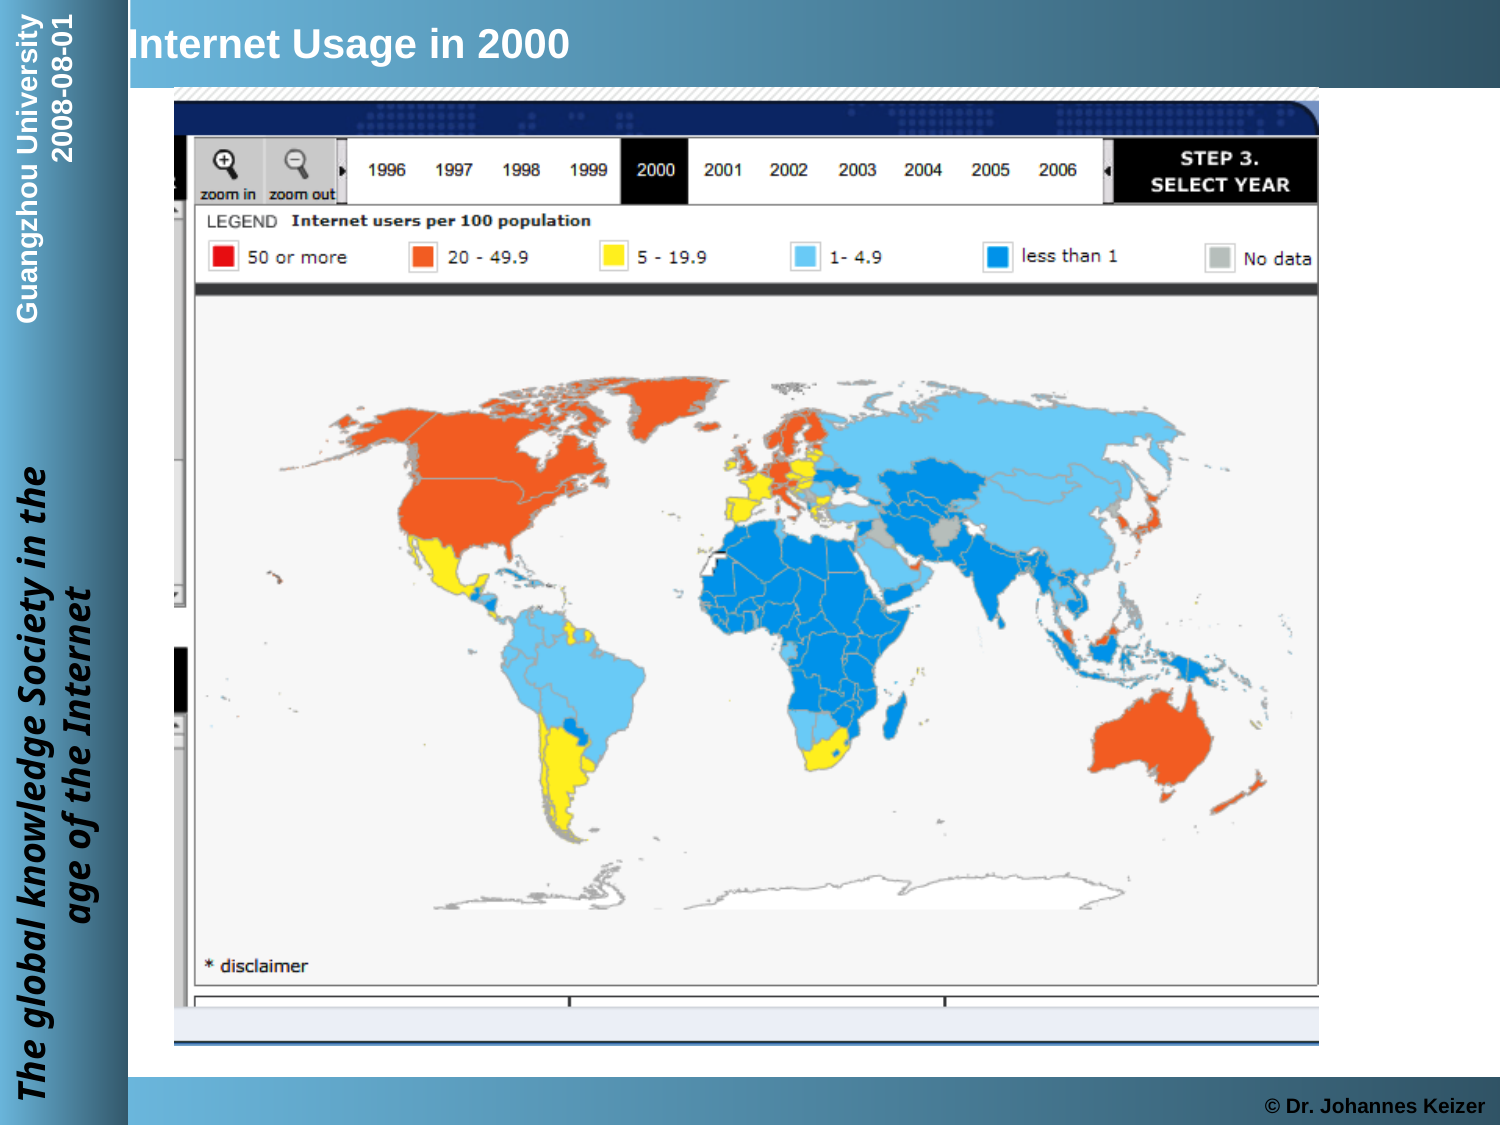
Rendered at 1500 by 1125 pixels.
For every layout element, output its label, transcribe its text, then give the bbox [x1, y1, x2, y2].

picture [174, 88, 1319, 1046]
title Internet Usage in 2000 [112, 0, 1500, 88]
